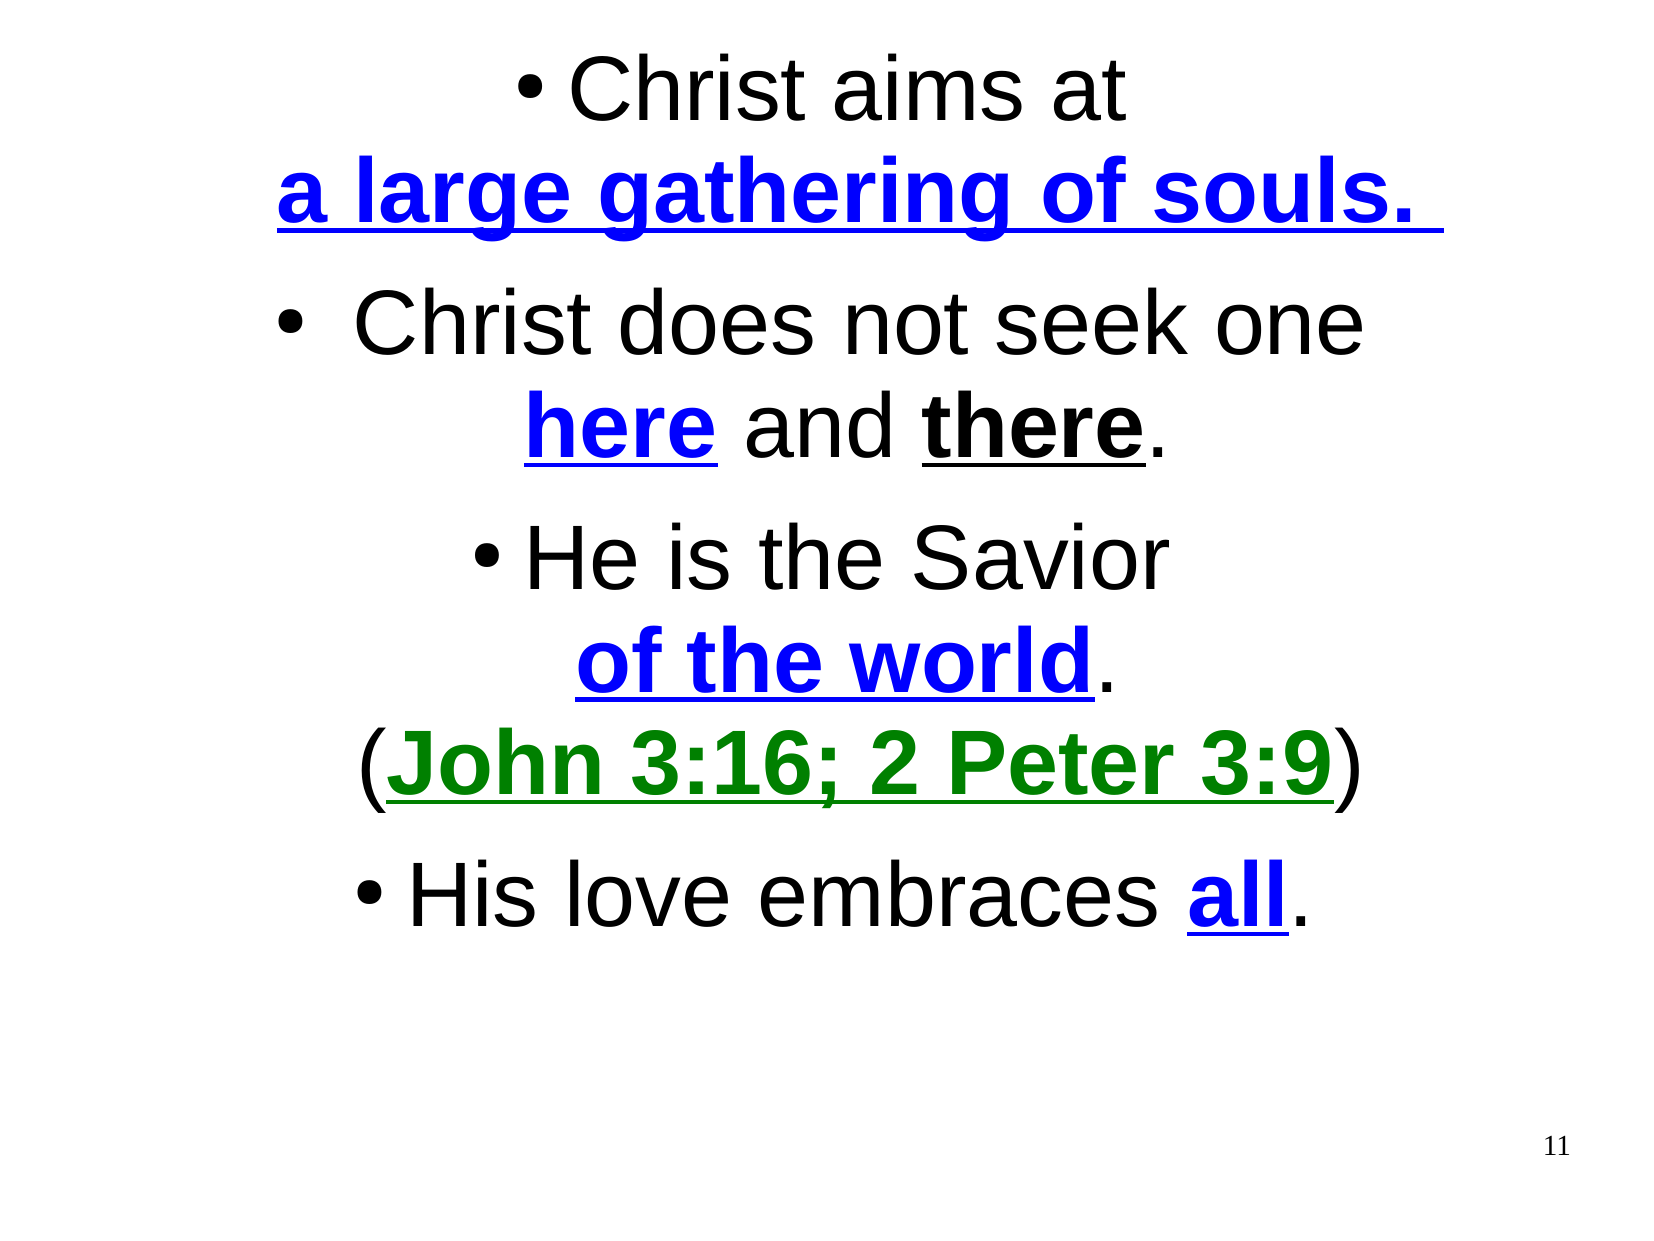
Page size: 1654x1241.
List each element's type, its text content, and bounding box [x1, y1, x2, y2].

list Christ aims at a large gathering of souls. Christ does not seek one here and there. He is the Savior of the world. (John 3:16; 2 Peter 3:9) His love embraces all. [37, 37, 1613, 1238]
